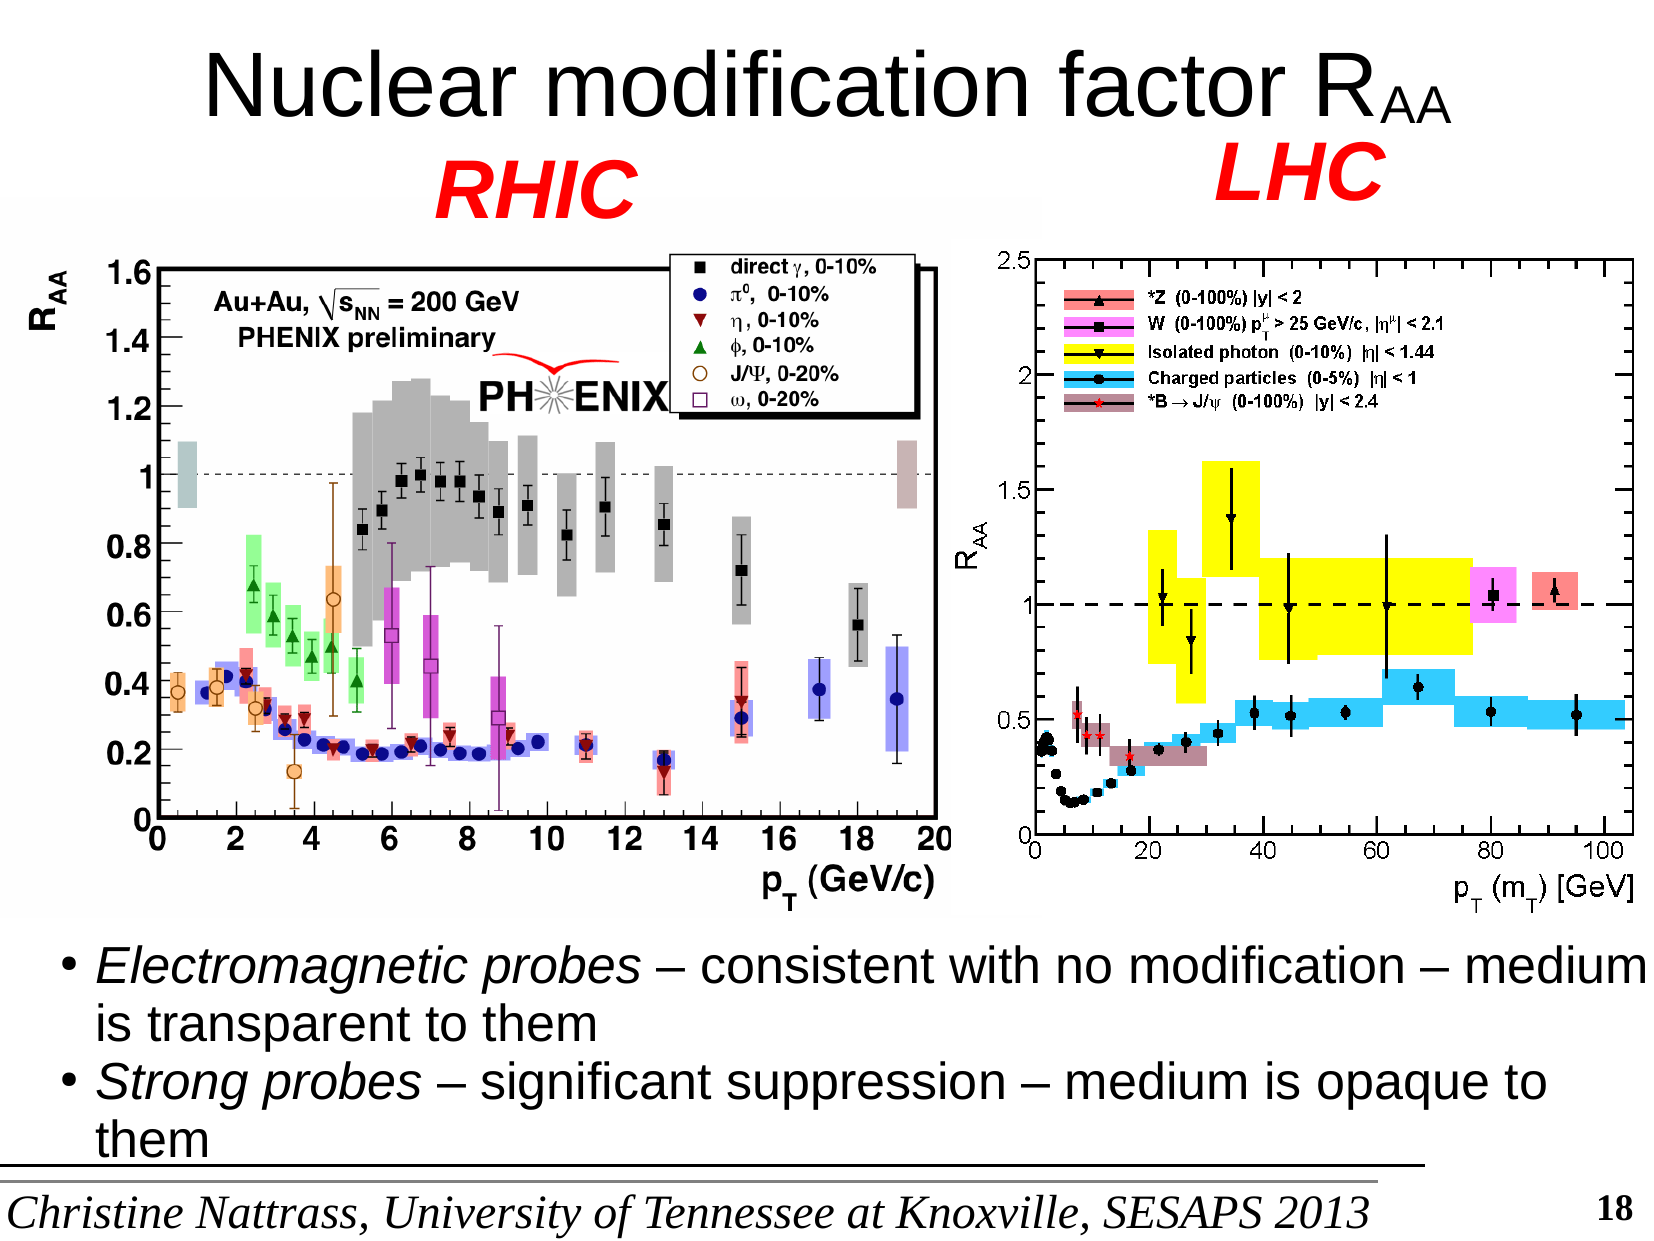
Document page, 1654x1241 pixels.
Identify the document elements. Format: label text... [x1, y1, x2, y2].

text_box LHC [1200, 118, 1501, 226]
text_box Electromagnetic probes – consistent with no modification – medium is transparent to them Strong probes – significant suppression – medium is opaque to them [45, 928, 1654, 1176]
text_box RHIC [420, 135, 721, 244]
title Nuclear modification factor RAA [82, 18, 1571, 152]
picture [0, 197, 1654, 918]
